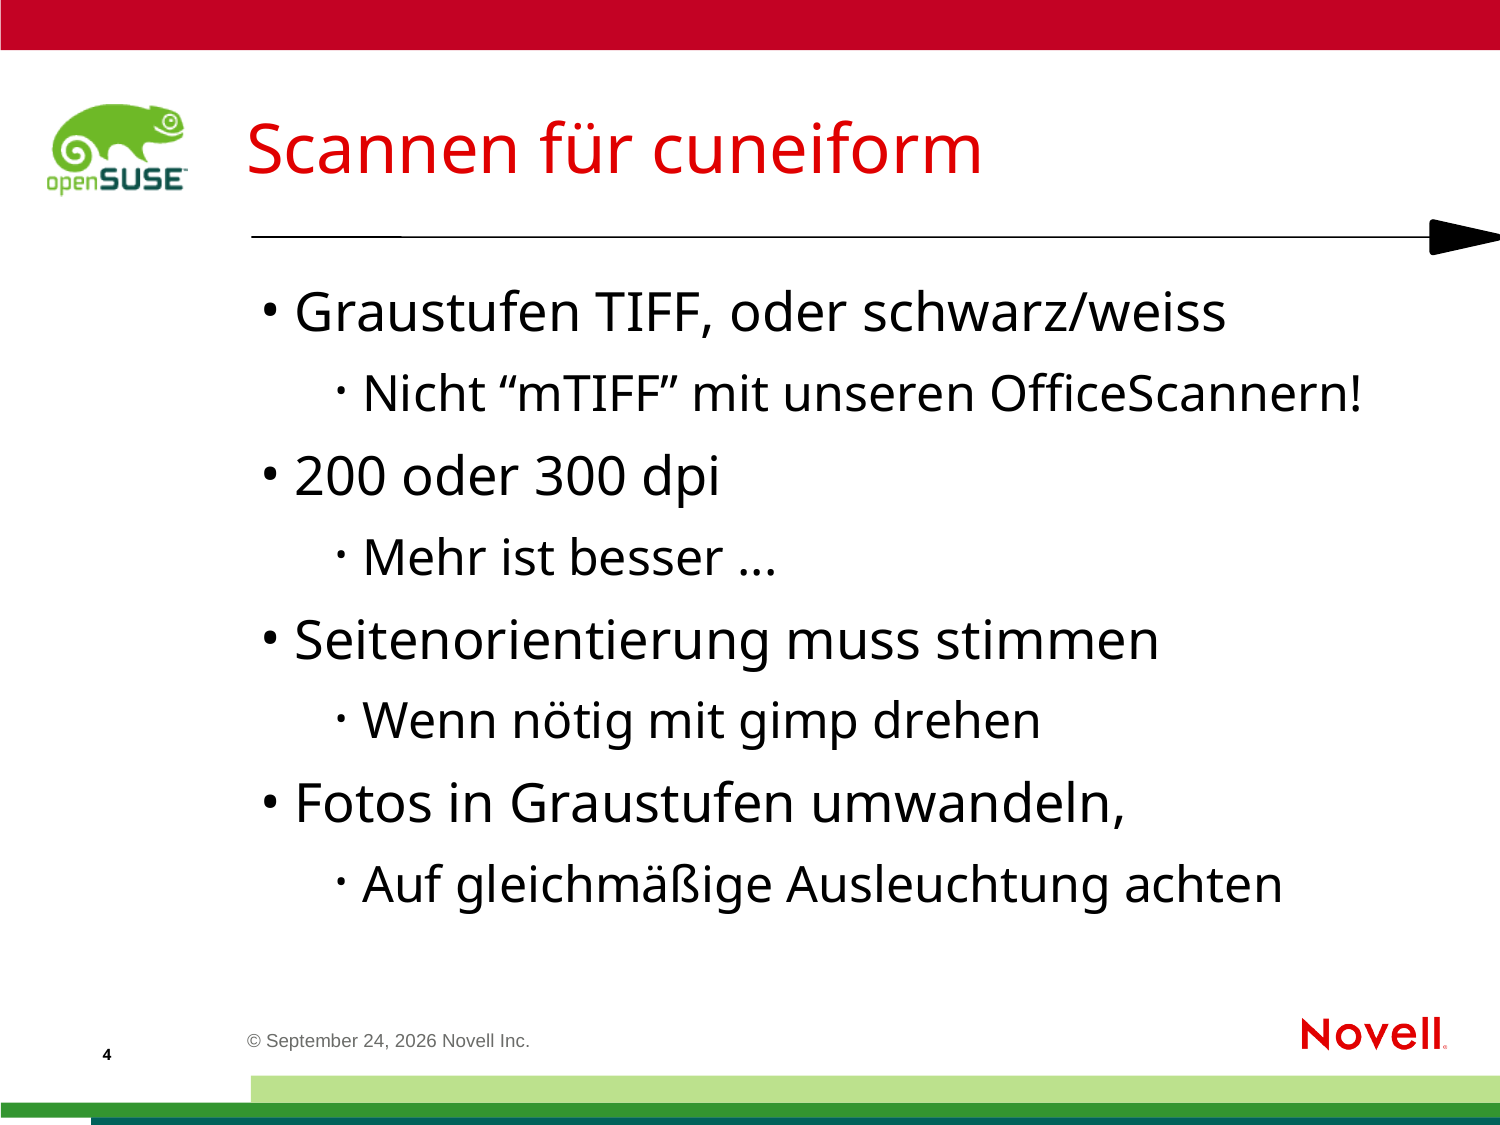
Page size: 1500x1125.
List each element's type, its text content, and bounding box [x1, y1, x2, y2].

title Scannen für cuneiform [246, 60, 1409, 239]
picture [1295, 1026, 1453, 1056]
list Graustufen TIFF, oder schwarz/weiss Nicht “mTIFF” mit unseren OfficeScannern! 200 oder 300 dpi Mehr ist besser ... Seitenorientierung muss stimmen Wenn nötig mit gimp drehen Fotos in Graustufen umwandeln, Auf gleichmäßige Ausleuchtung achten [245, 267, 1458, 1026]
picture [47, 104, 188, 197]
